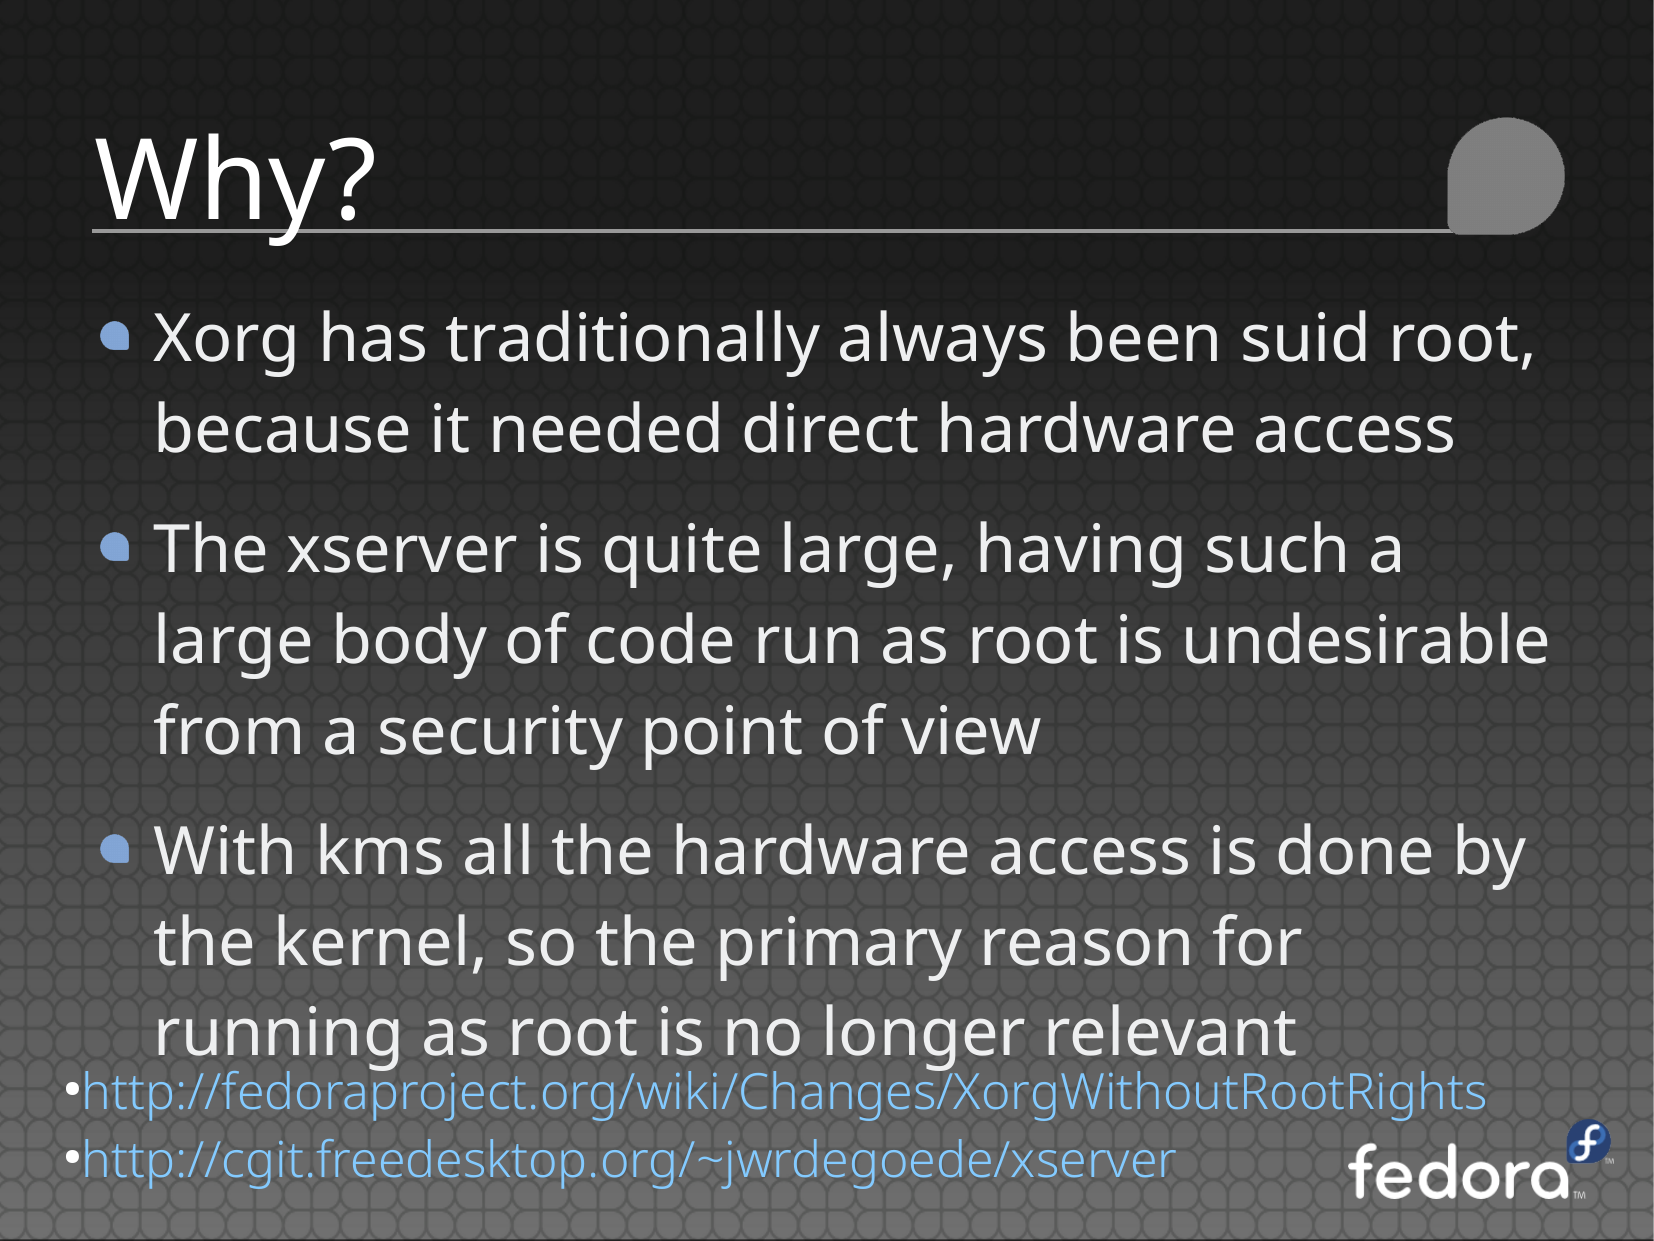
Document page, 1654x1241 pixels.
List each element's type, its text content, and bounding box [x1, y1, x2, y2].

list Xorg has traditionally always been suid root, because it needed direct hardware access The xserver is quite large, having such a large body of code run as root is undesirable from a security point of view With kms all the hardware access is done by the kernel, so the primary reason for running as root is no longer relevant [82, 290, 1571, 1048]
text_box http://fedoraproject.org/wiki/Changes/XorgWithoutRootRights http://cgit.freedesktop.org/~jwrdegoede/xserver [48, 1048, 1626, 1203]
picture [0, 0, 1654, 1241]
title Why? [94, 100, 1426, 251]
